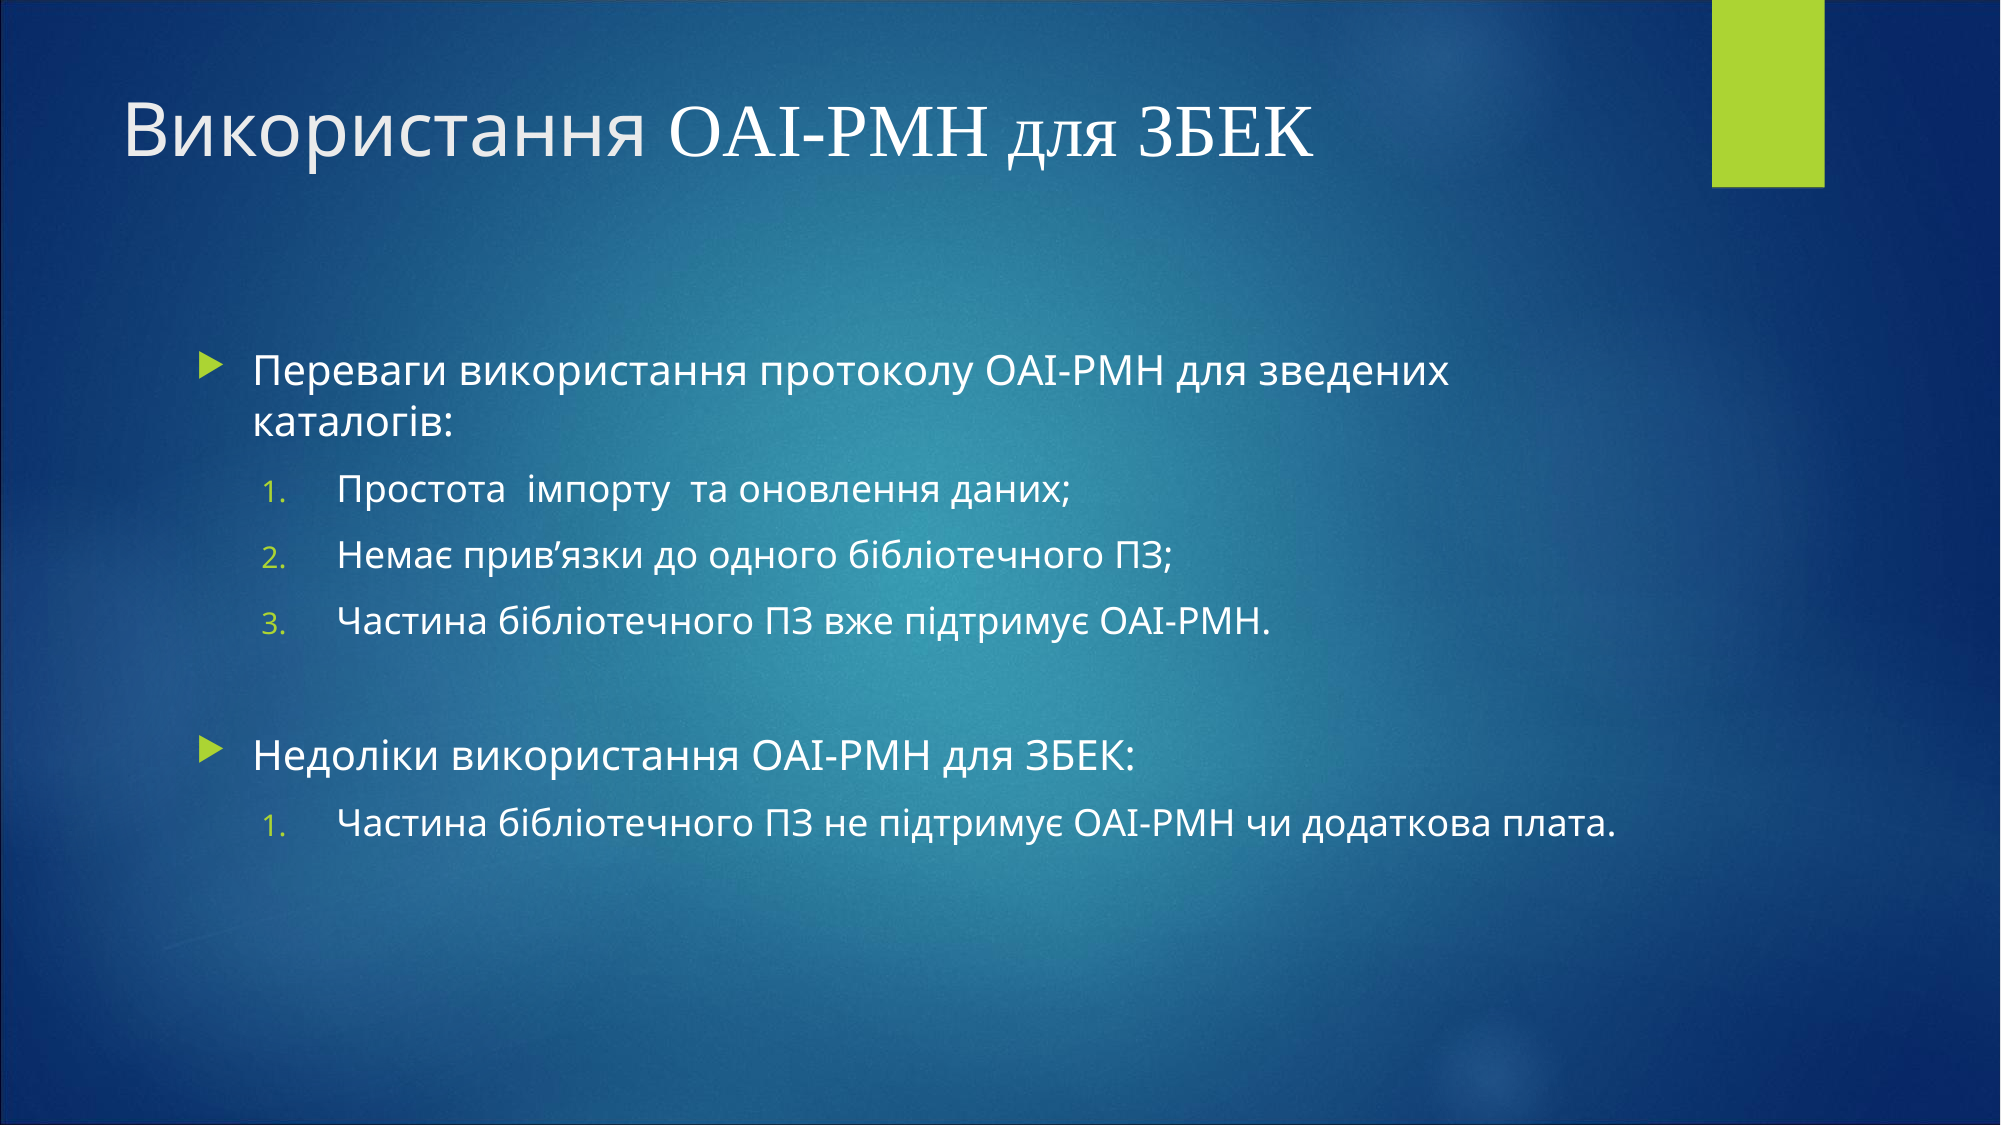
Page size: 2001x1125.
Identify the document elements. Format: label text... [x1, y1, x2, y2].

title Використання OAI-PMH для ЗБЕК [105, 74, 1649, 304]
picture [0, 0, 2001, 1125]
list Переваги використання протоколу OAI-PMH для зведених каталогів: Простота імпорту та оновлення даних; Немає прив’язки до одного бібліотечного ПЗ; Частина бібліотечного ПЗ вже підтримує OAI-PMH. Недоліки використання OAI-PMH для ЗБЕК: Частина бібліотечного ПЗ не підтримує OAI-PMH чи додаткова плата. [180, 336, 1649, 1025]
